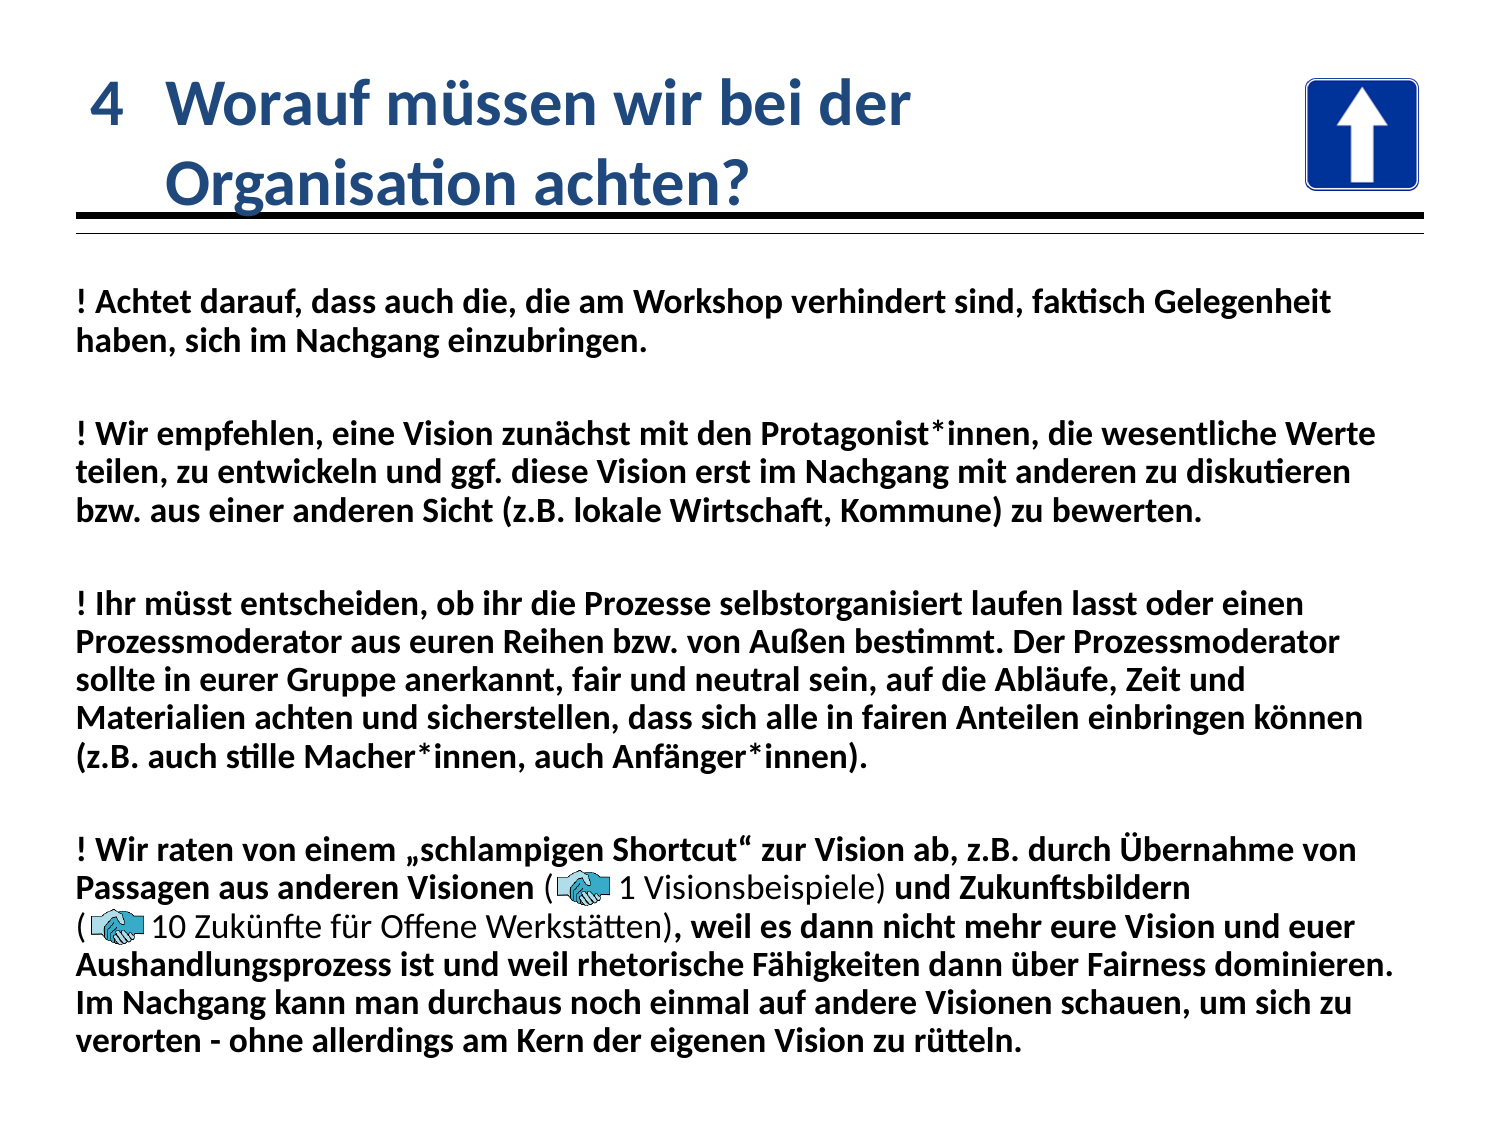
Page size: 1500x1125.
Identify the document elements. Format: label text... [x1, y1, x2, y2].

picture [557, 870, 610, 906]
picture [91, 909, 144, 945]
title 4 Worauf müssen wir bei der Organisation achten? [75, 45, 1426, 233]
picture [1305, 78, 1419, 191]
list ! Achtet darauf, dass auch die, die am Workshop verhindert sind, faktisch Gelegenheit haben, sich im Nachgang einzubringen. ! Wir empfehlen, eine Vision zunächst mit den Protagonist*innen, die wesentliche Werte teilen, zu entwickeln und ggf. diese Vision erst im Nachgang mit anderen zu diskutieren bzw. aus einer anderen Sicht (z.B. lokale Wirtschaft, Kommune) zu bewerten. ! Ihr müsst entscheiden, ob ihr die Prozesse selbstorganisiert laufen lasst oder einen Prozessmoderator aus euren Reihen bzw. von Außen bestimmt. Der Prozessmoderator sollte in eurer Gruppe anerkannt, fair und neutral sein, auf die Abläufe, Zeit und Materialien achten und sicherstellen, dass sich alle in fairen Anteilen einbringen können (z.B. auch stille Macher*innen, auch Anfänger*innen). ! Wir raten von einem „schlampigen Shortcut“ zur Vision ab, z.B. durch Übernahme von Passagen aus anderen Visionen ( 1 Visionsbeispiele) und Zukunftsbildern ( 10 Zukünfte für Offene Werkstätten), weil es dann nicht mehr eure Vision und euer Aushandlungsprozess ist und weil rhetorische Fähigkeiten dann über Fairness dominieren. Im Nachgang kann man durchaus noch einmal auf andere Visionen schauen, um sich zu verorten - ohne allerdings am Kern der eigenen Vision zu rütteln. [75, 283, 1425, 1083]
